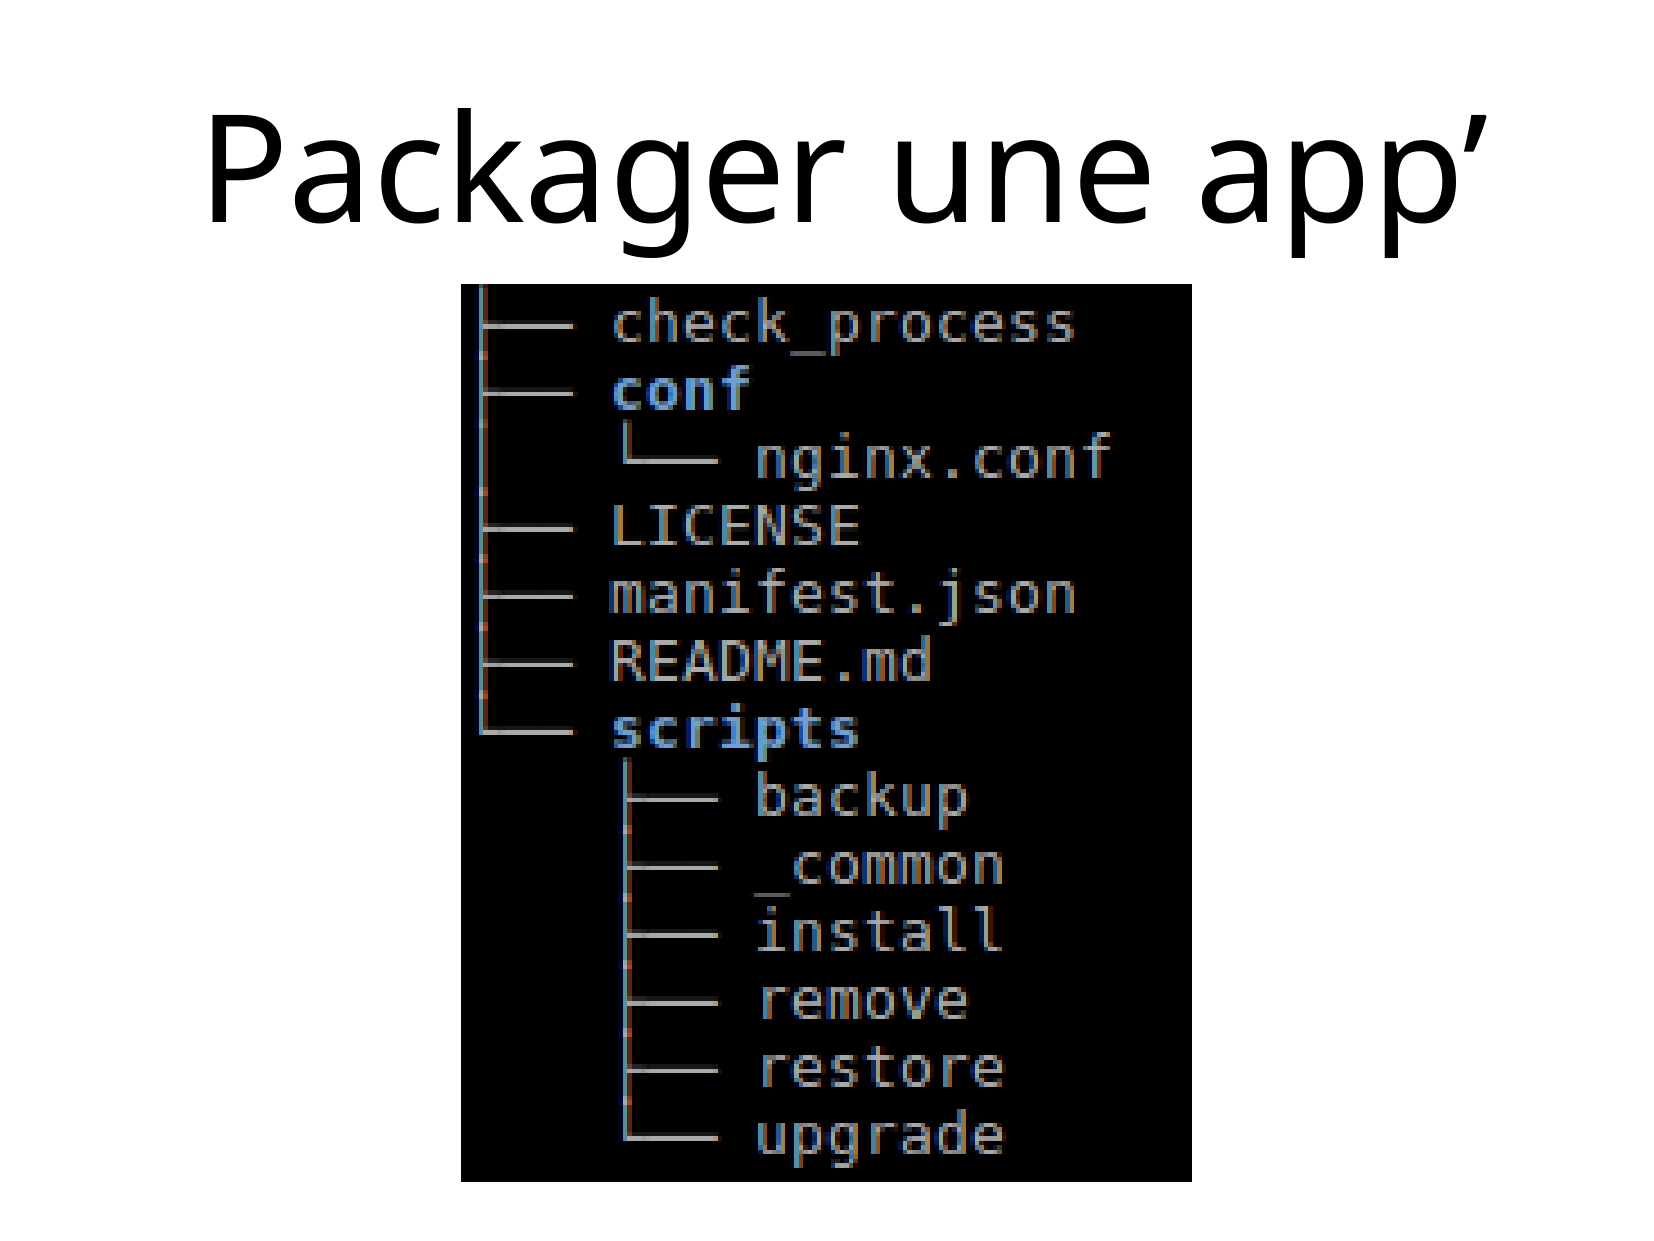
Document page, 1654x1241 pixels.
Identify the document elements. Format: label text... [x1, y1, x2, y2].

picture [461, 284, 1192, 1182]
title Packager une app’ [82, 61, 1606, 269]
